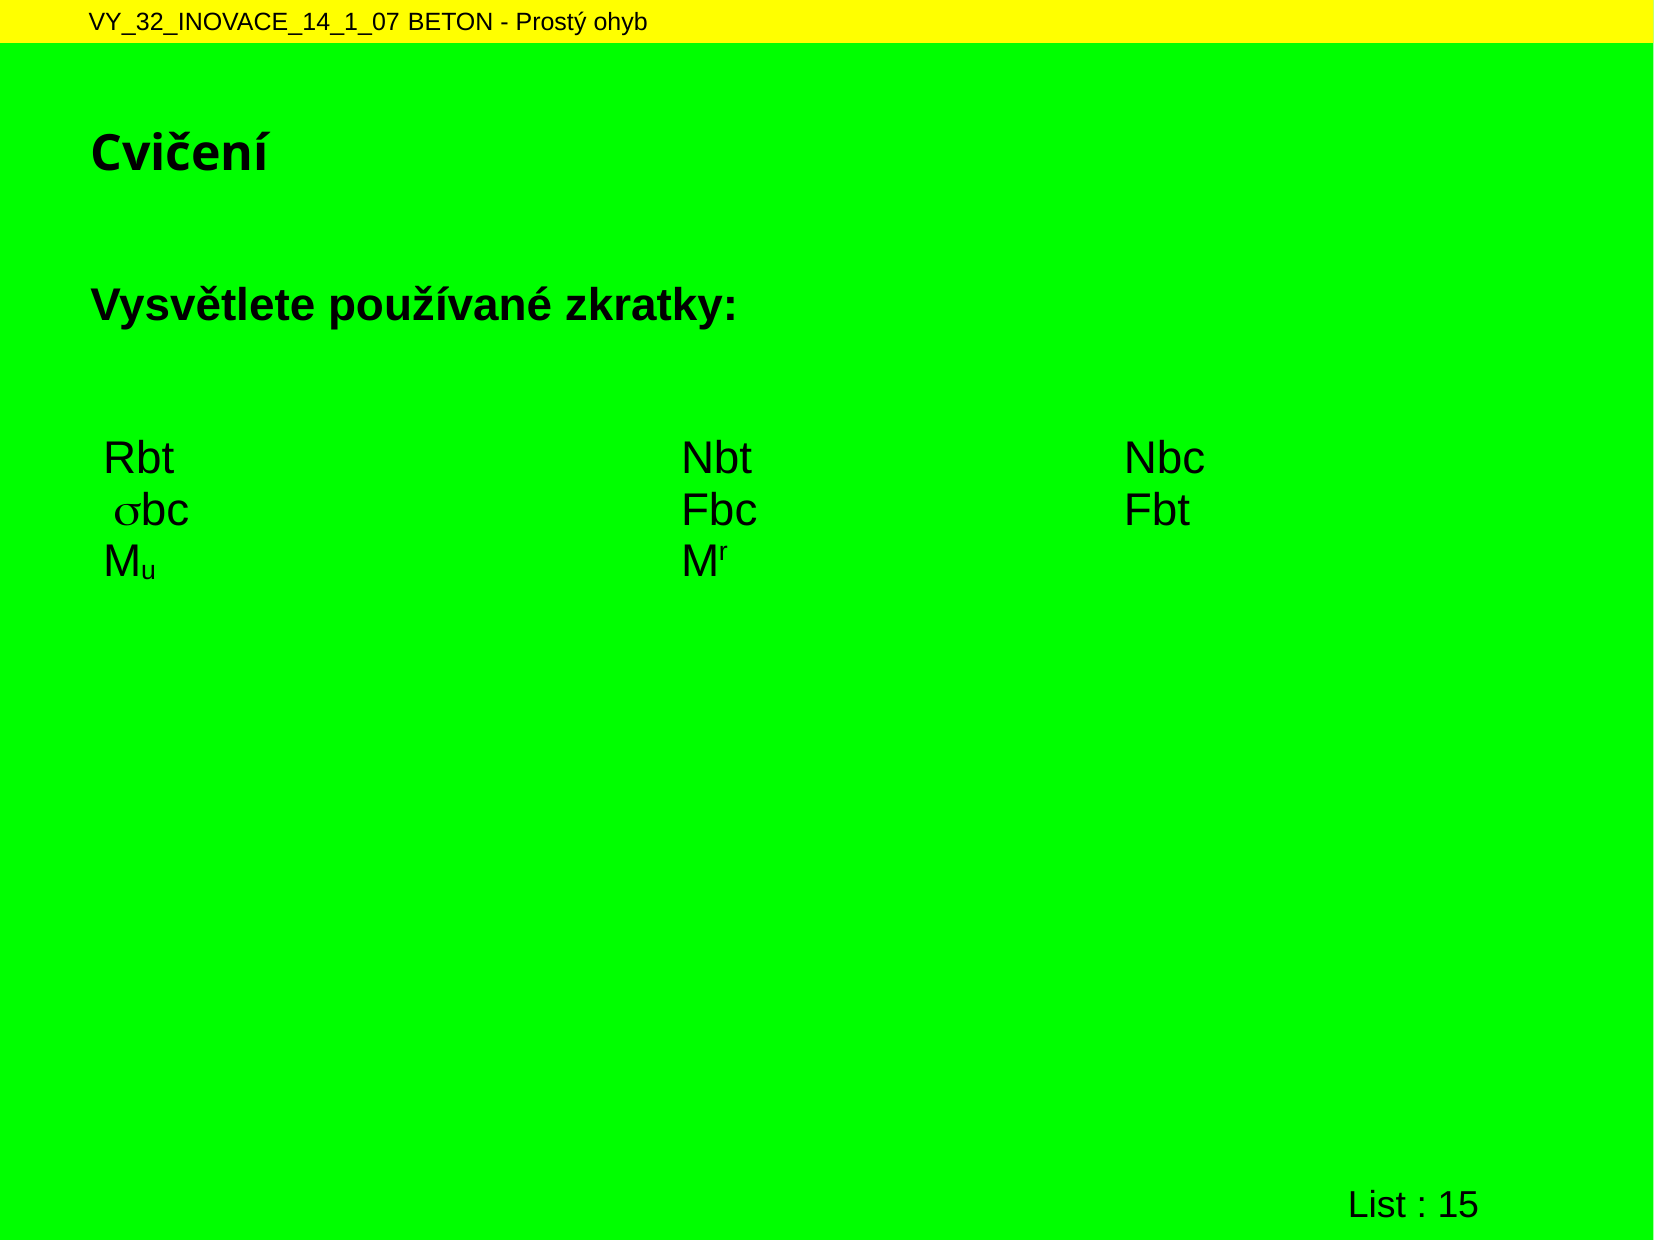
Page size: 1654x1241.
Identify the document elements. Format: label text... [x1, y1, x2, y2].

text_box VY_32_INOVACE_14_1_07 BETON - Prostý ohyb [0, 0, 1654, 43]
text_box Cvičení Vysvětlete používané zkratky: Rbt Nbt Nbc sbc Fbc Fbt Mu Mr [72, 106, 1578, 613]
text_box List : <číslo> [1357, 1176, 1599, 1241]
